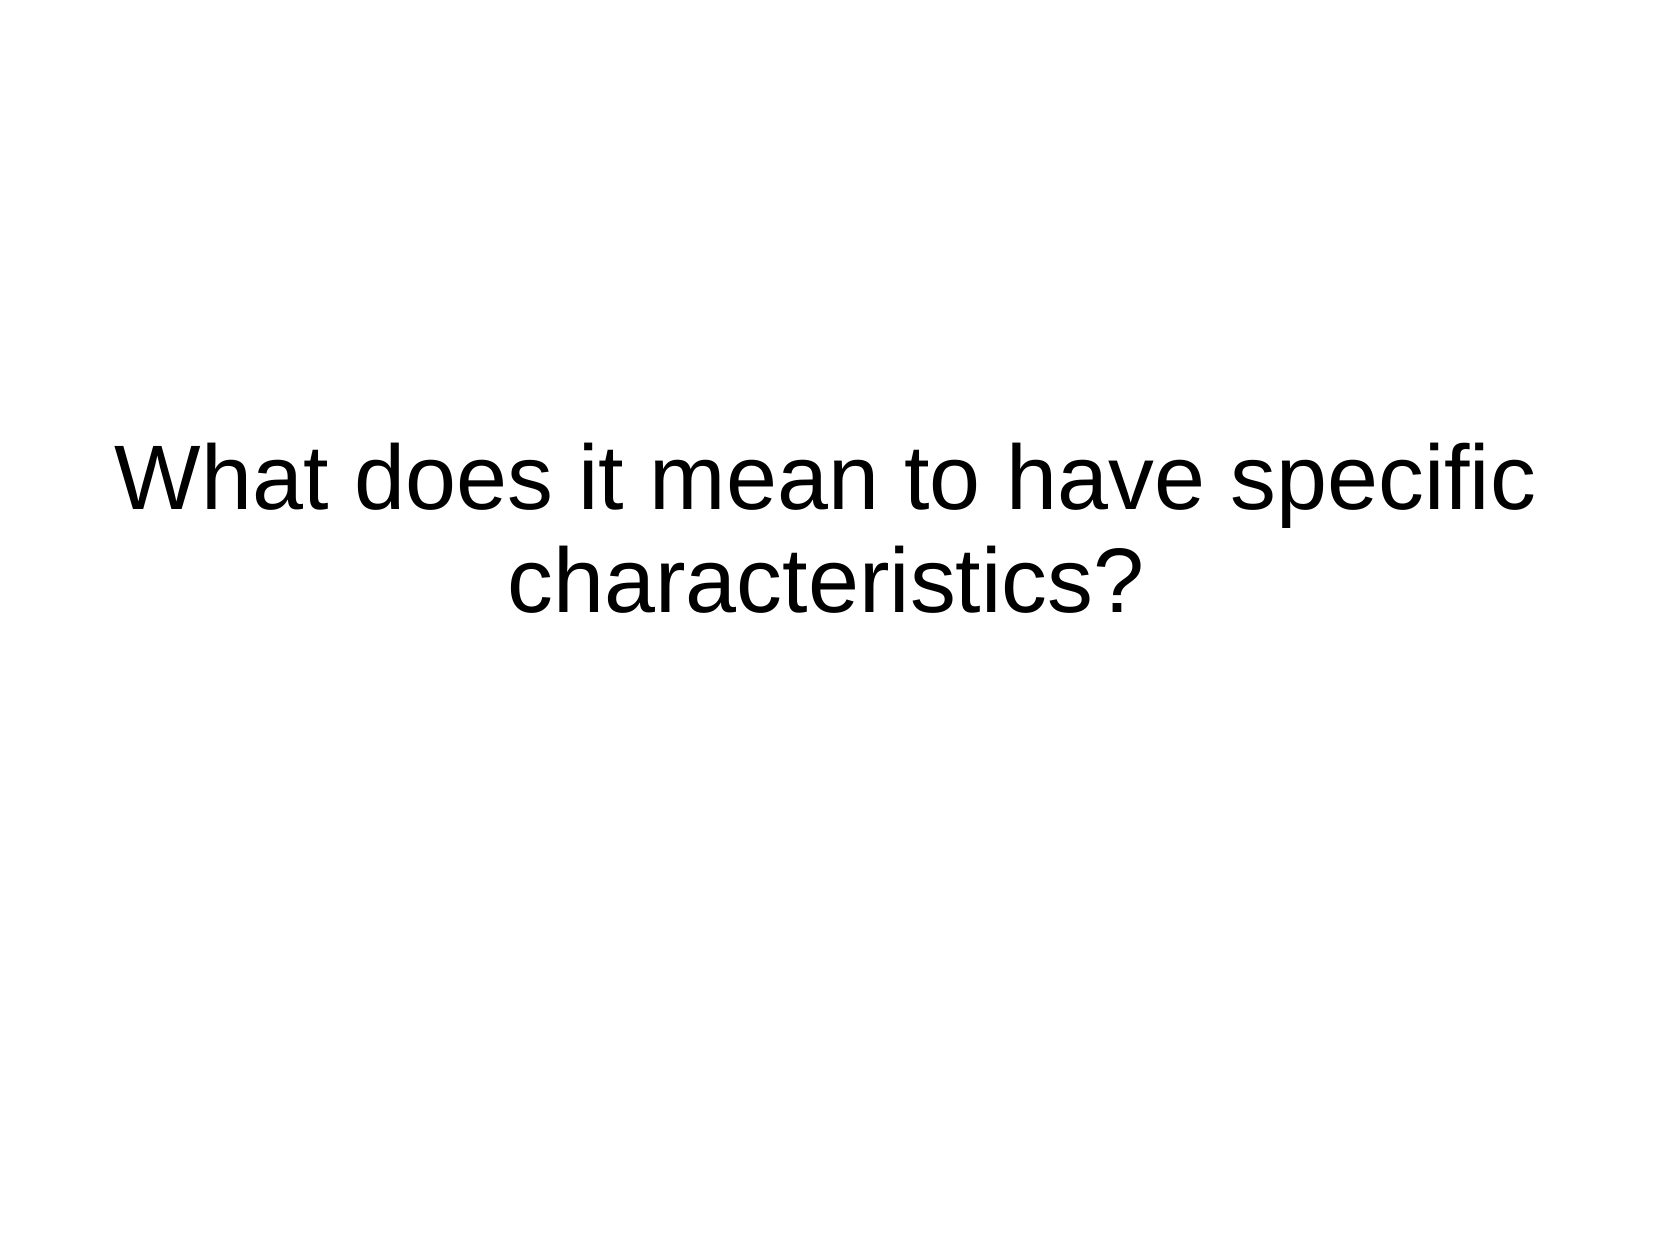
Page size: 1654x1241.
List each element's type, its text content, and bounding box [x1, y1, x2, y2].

subtitle What does it mean to have specific characteristics? [82, 49, 1571, 1010]
